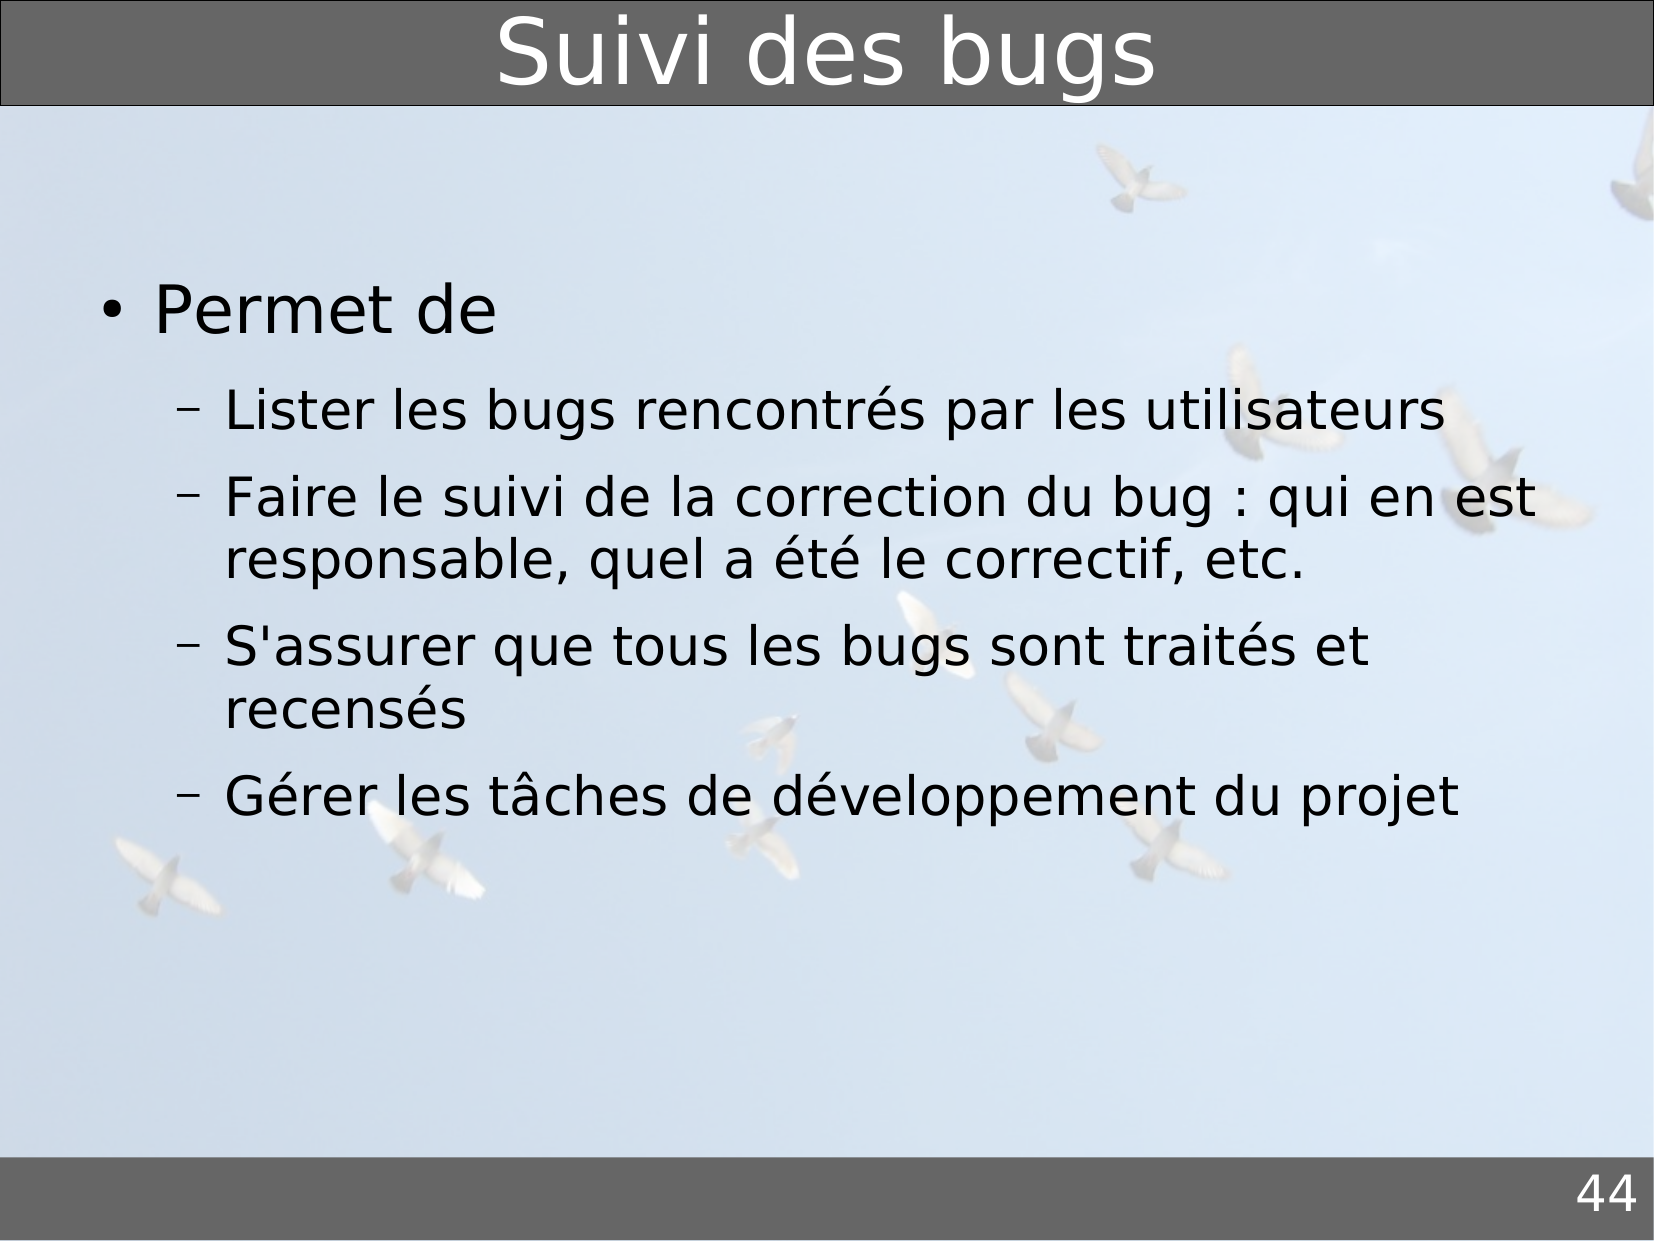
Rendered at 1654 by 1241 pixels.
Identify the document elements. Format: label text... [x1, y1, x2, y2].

list Permet de Lister les bugs rencontrés par les utilisateurs Faire le suivi de la correction du bug : qui en est responsable, quel a été le correctif, etc. S'assurer que tous les bugs sont traités et recensés Gérer les tâches de développement du projet [82, 271, 1571, 908]
title Suivi des bugs [0, 0, 1654, 107]
